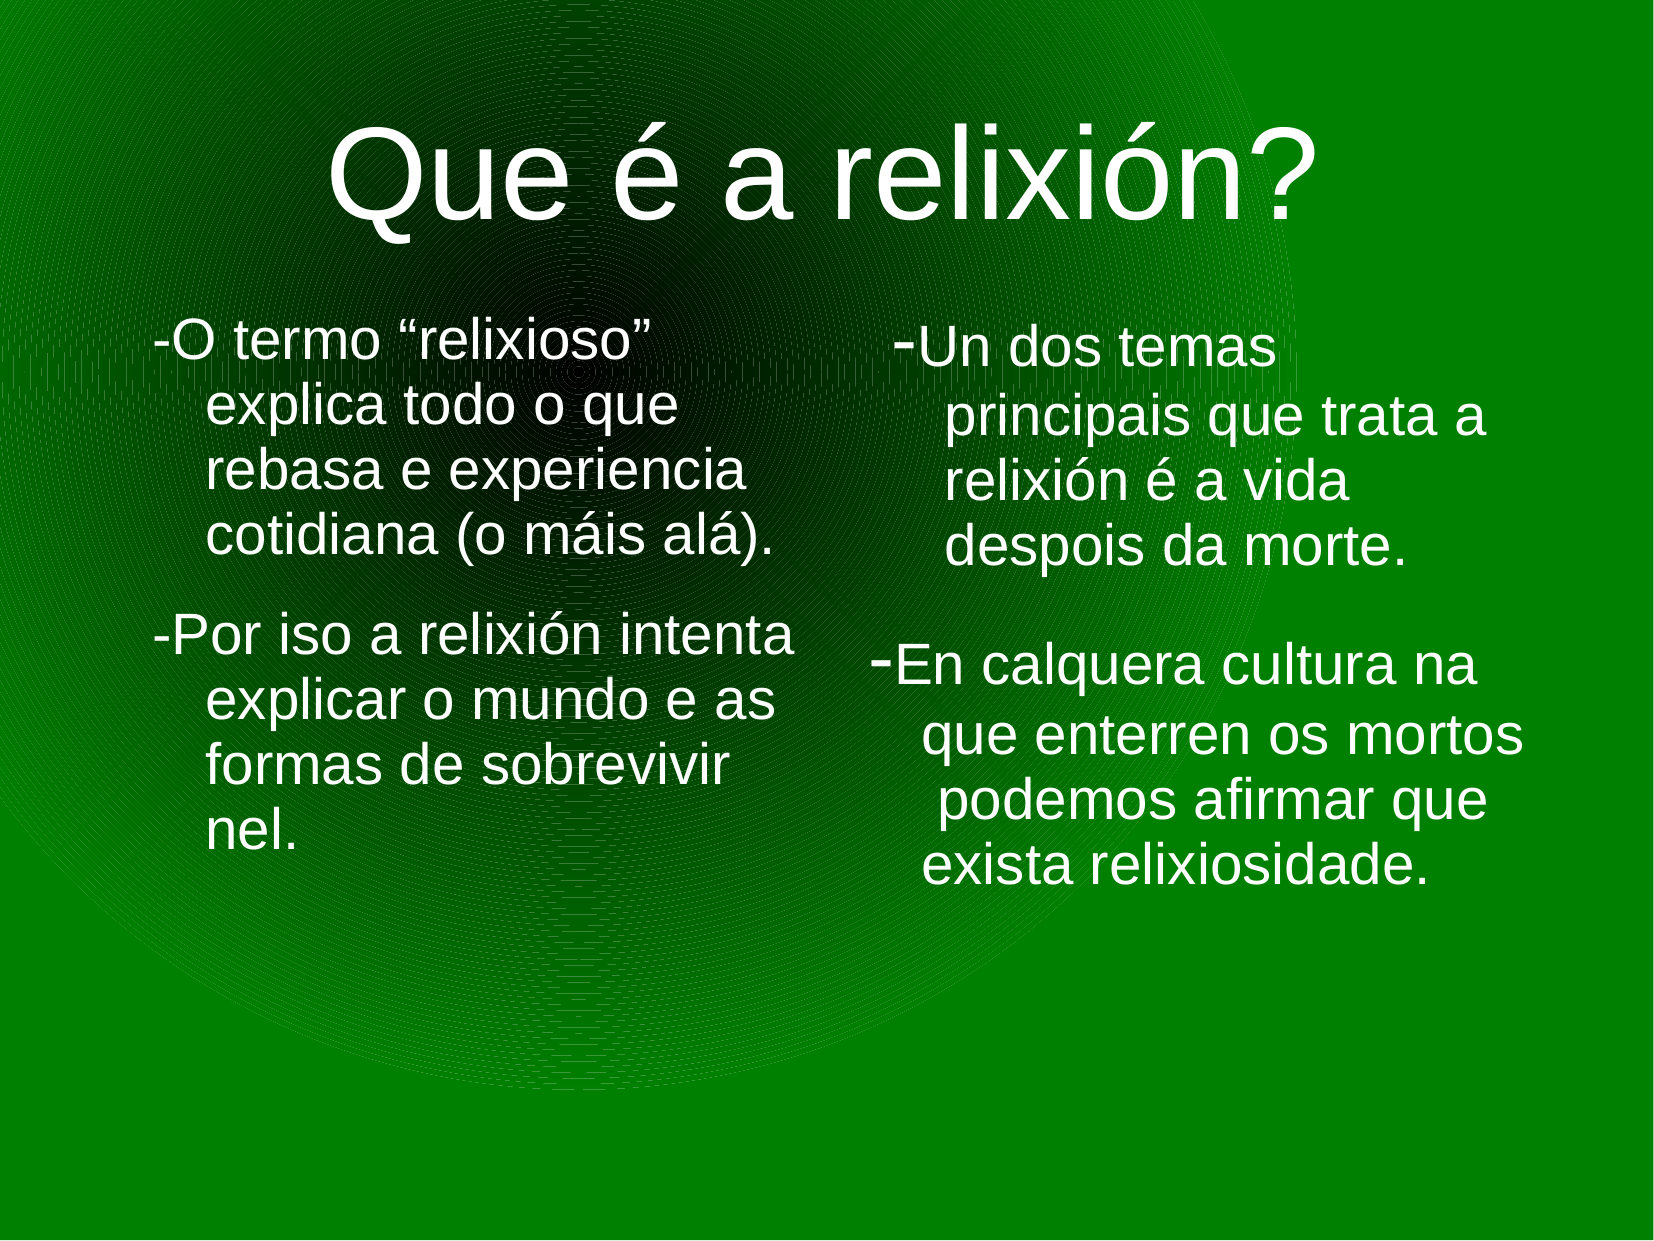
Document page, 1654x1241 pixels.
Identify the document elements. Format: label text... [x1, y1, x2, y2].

list -Un dos temas principais que trata a relixión é a vida despois da morte. [874, 295, 1524, 614]
list -O termo “relixioso” explica todo o que rebasa e experiencia cotidiana (o máis alá). -Por iso a relixión intenta explicar o mundo e as formas de sobrevivir nel. [134, 306, 811, 1106]
list -En calquera cultura na que enterren os mortos podemos afirmar que exista relixiosidade. [850, 614, 1526, 964]
title Que é a relixión? [78, 70, 1567, 278]
